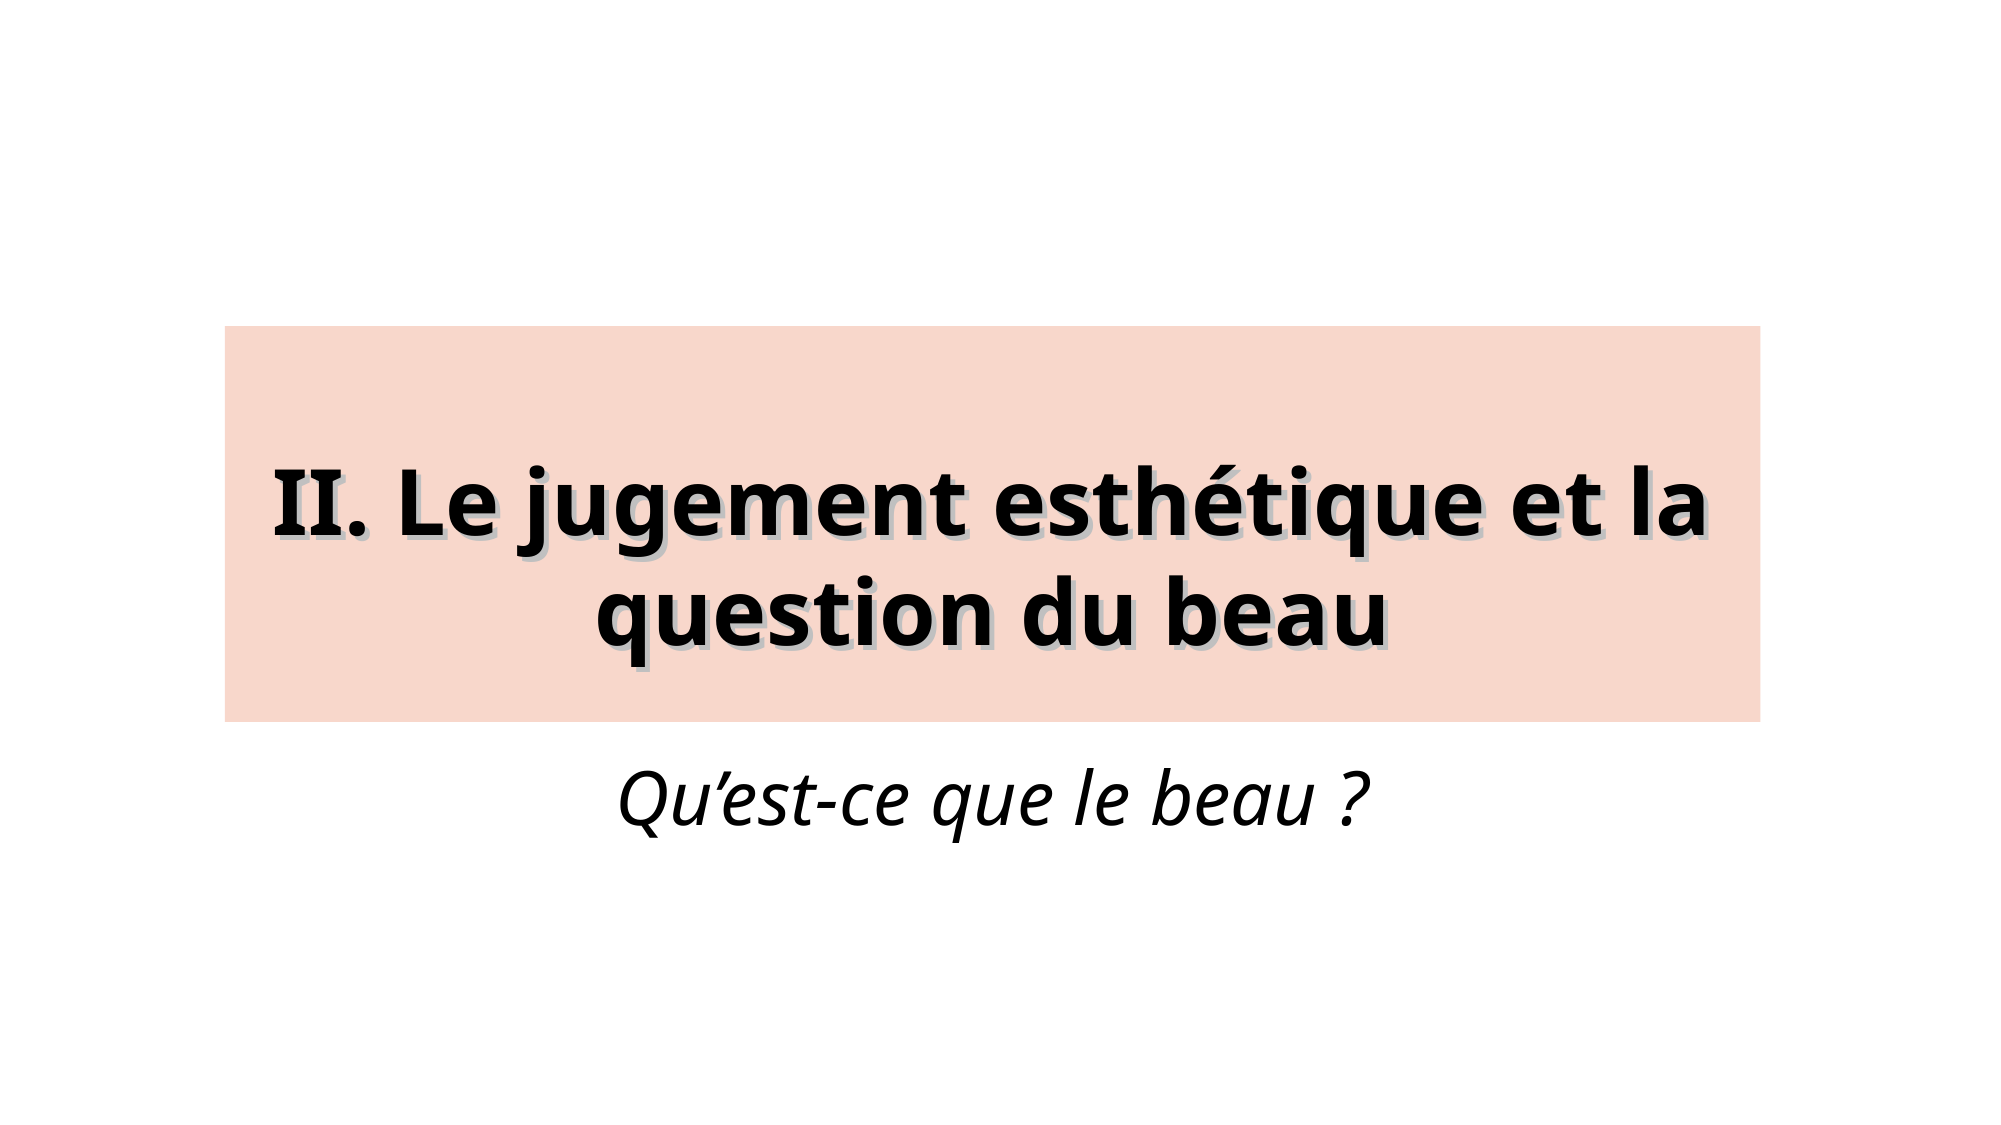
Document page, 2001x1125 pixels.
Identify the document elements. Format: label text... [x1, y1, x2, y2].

text_box II. Le jugement esthétique et la question du beau [224, 326, 1761, 722]
text_box Qu’est-ce que le beau ? [224, 742, 1761, 849]
